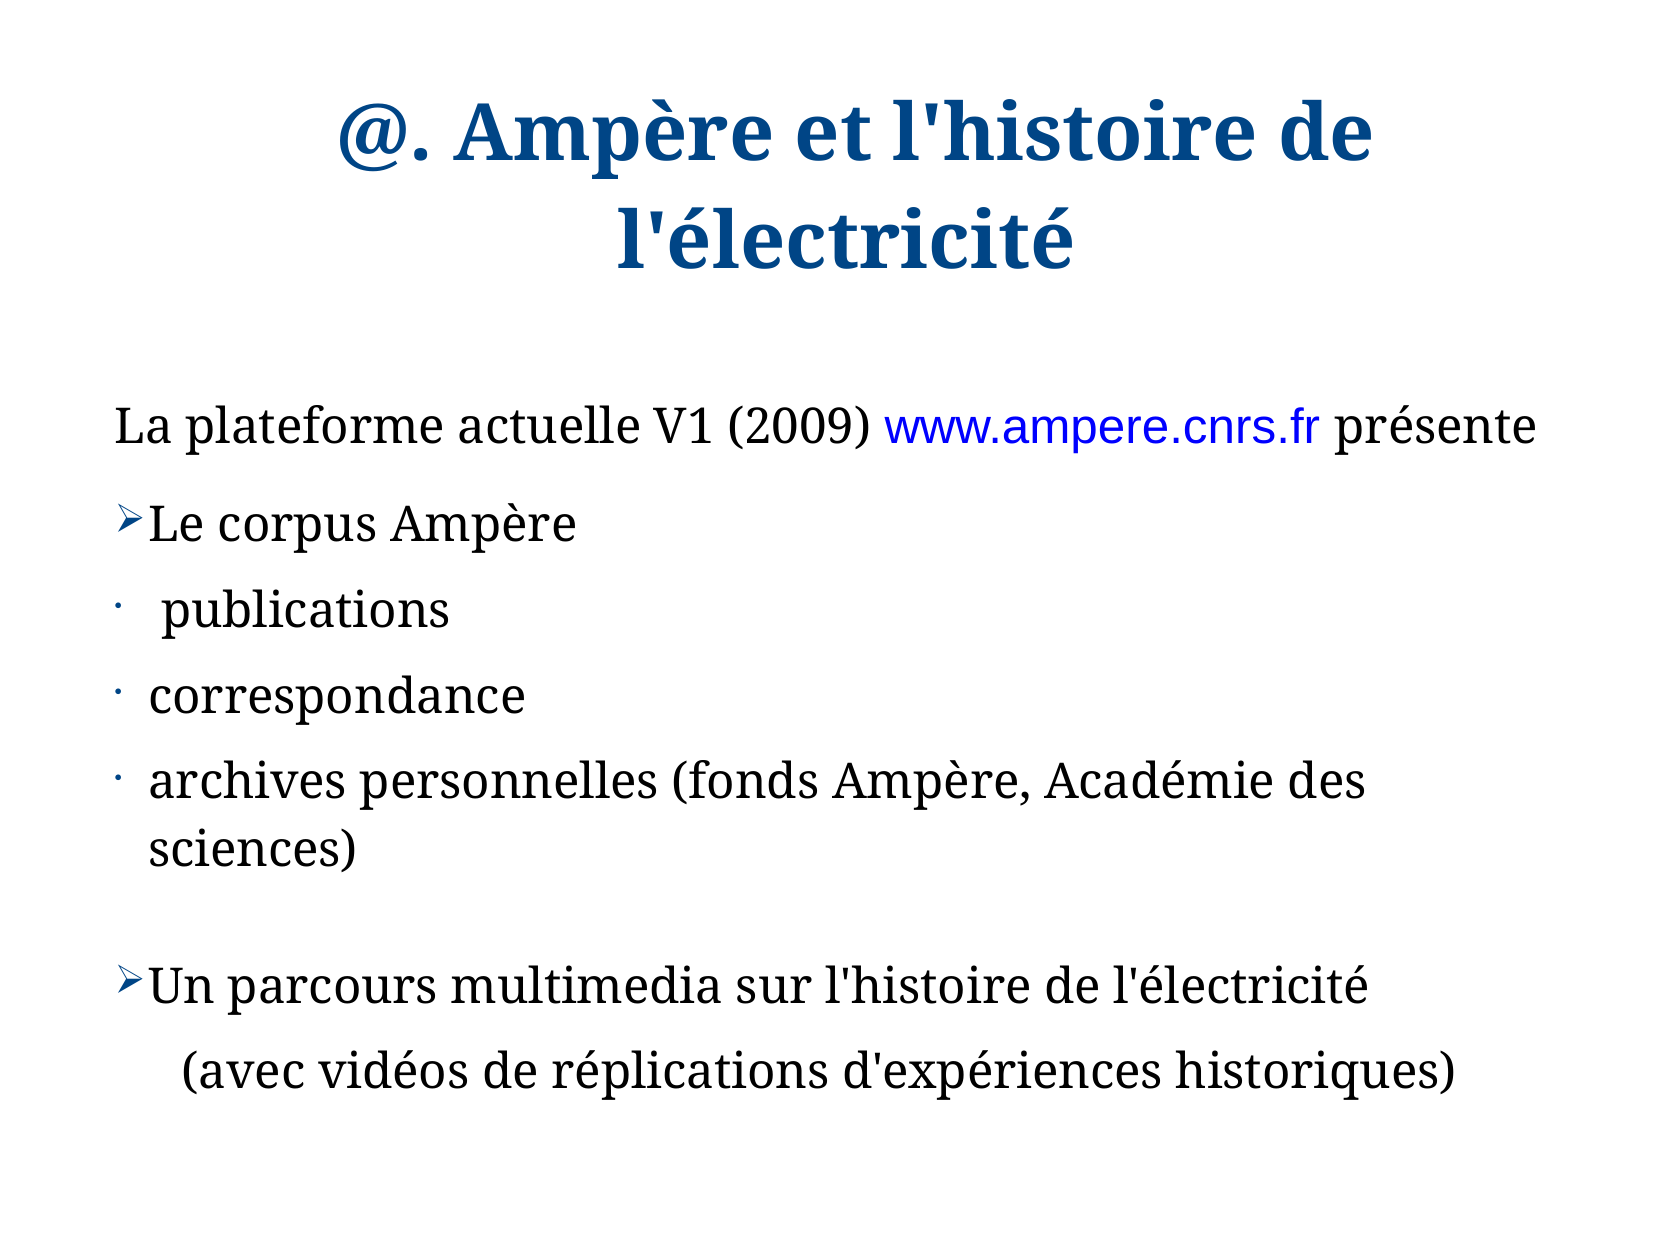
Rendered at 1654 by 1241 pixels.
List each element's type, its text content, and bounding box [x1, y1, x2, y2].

title @. Ampère et l'histoire de l'électricité [59, 48, 1619, 319]
list La plateforme actuelle V1 (2009) www.ampere.cnrs.fr présente Le corpus Ampère publications correspondance archives personnelles (fonds Ampère, Académie des sciences) Un parcours multimedia sur l'histoire de l'électricité (avec vidéos de réplications d'expériences historiques) [47, 290, 1571, 1182]
